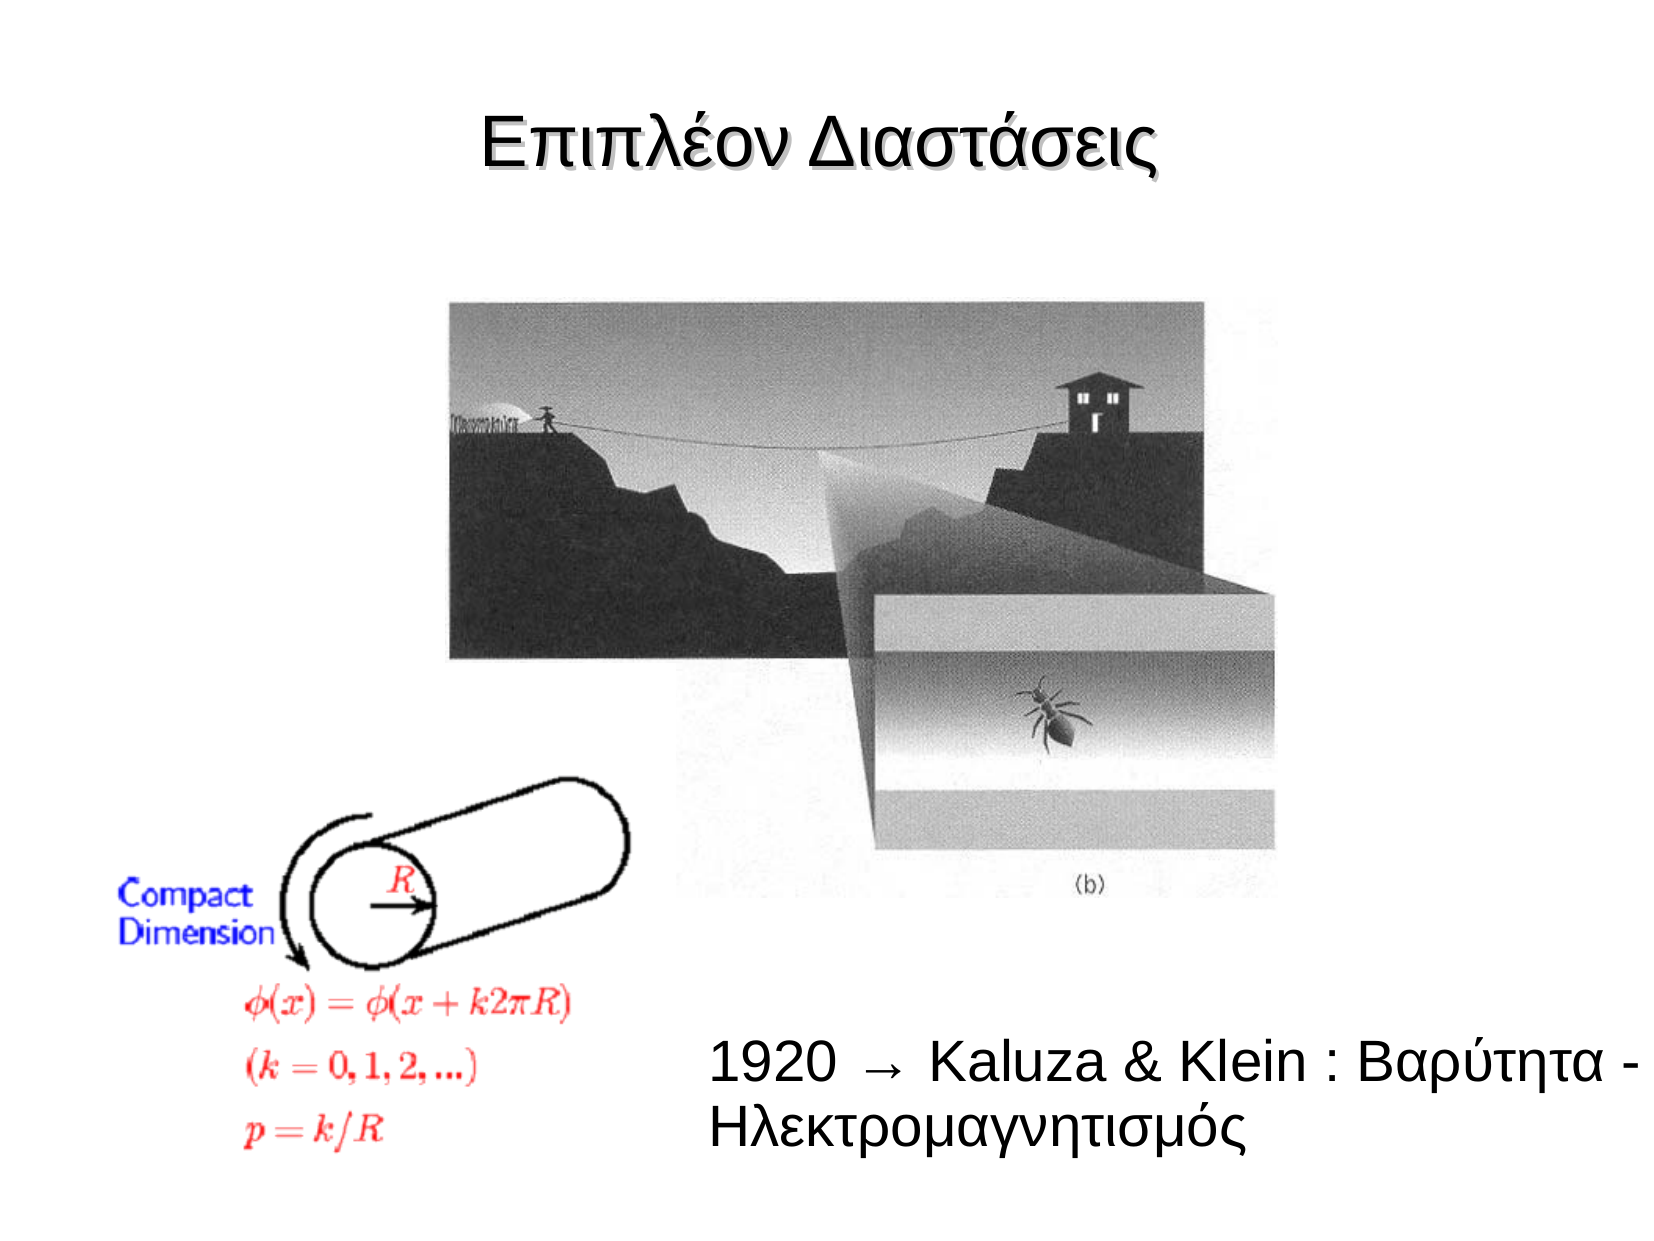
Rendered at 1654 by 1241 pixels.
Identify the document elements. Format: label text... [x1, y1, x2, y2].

list 1920 → Kaluza & Klein : Βαρύτητα - Ηλεκτρομαγνητισμός [637, 1028, 1654, 1241]
picture [39, 297, 1278, 1201]
title Επιπλέον Διαστάσεις [75, 47, 1564, 236]
